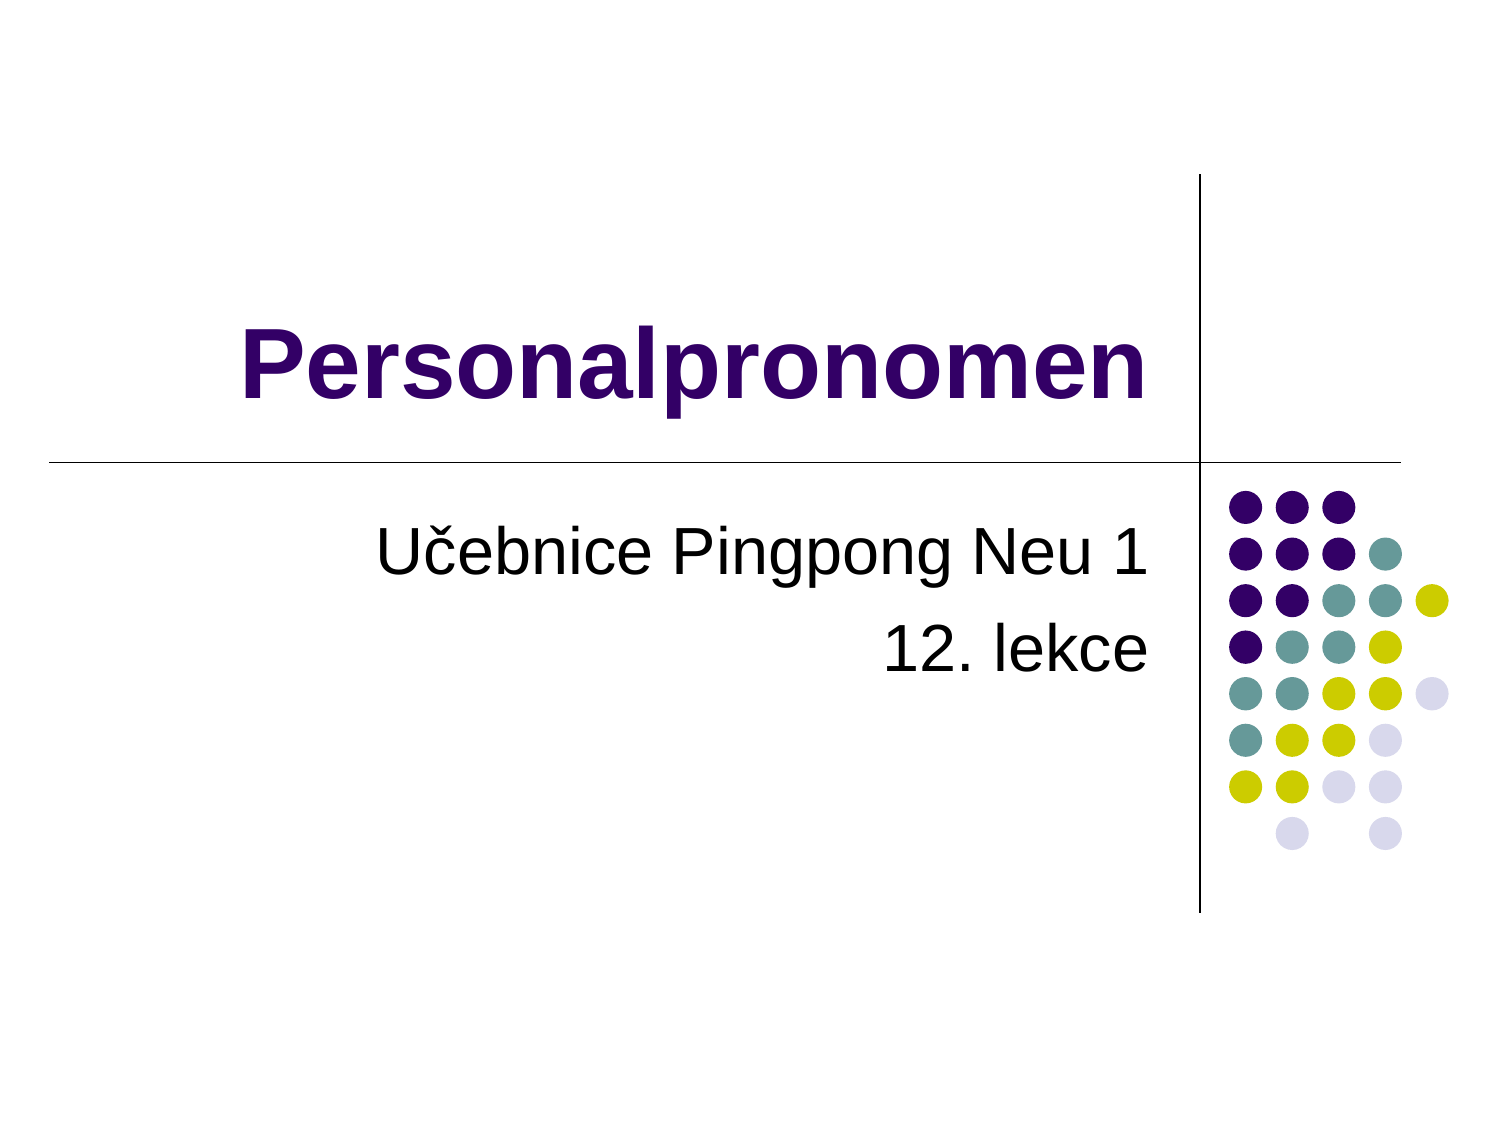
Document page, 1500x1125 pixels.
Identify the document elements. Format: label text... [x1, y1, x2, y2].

title Personalpronomen [51, 76, 1165, 427]
subtitle Učebnice Pingpong Neu 1 12. lekce [139, 500, 1165, 888]
